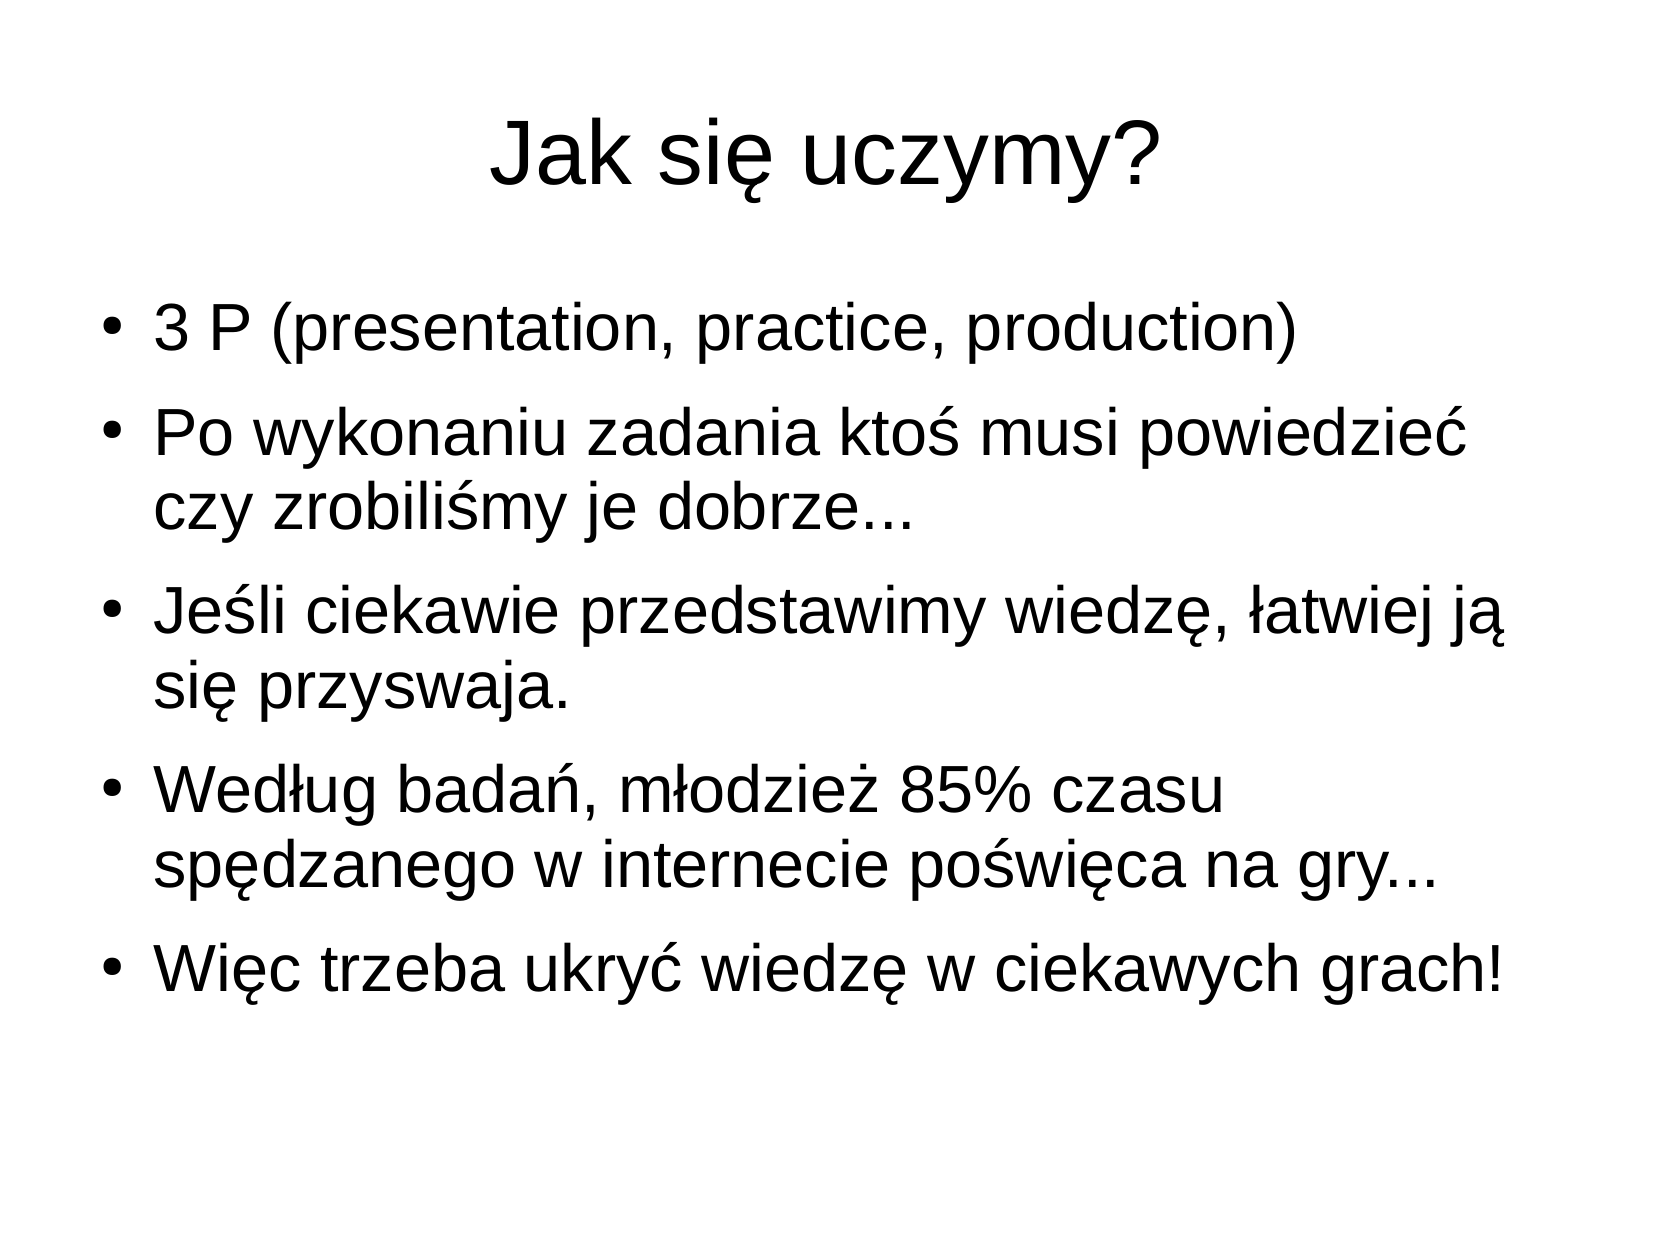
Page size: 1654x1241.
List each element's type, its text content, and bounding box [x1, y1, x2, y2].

list 3 P (presentation, practice, production) Po wykonaniu zadania ktoś musi powiedzieć czy zrobiliśmy je dobrze... Jeśli ciekawie przedstawimy wiedzę, łatwiej ją się przyswaja. Według badań, młodzież 85% czasu spędzanego w internecie poświęca na gry... Więc trzeba ukryć wiedzę w ciekawych grach! [82, 290, 1571, 1109]
title Jak się uczymy? [82, 49, 1571, 257]
